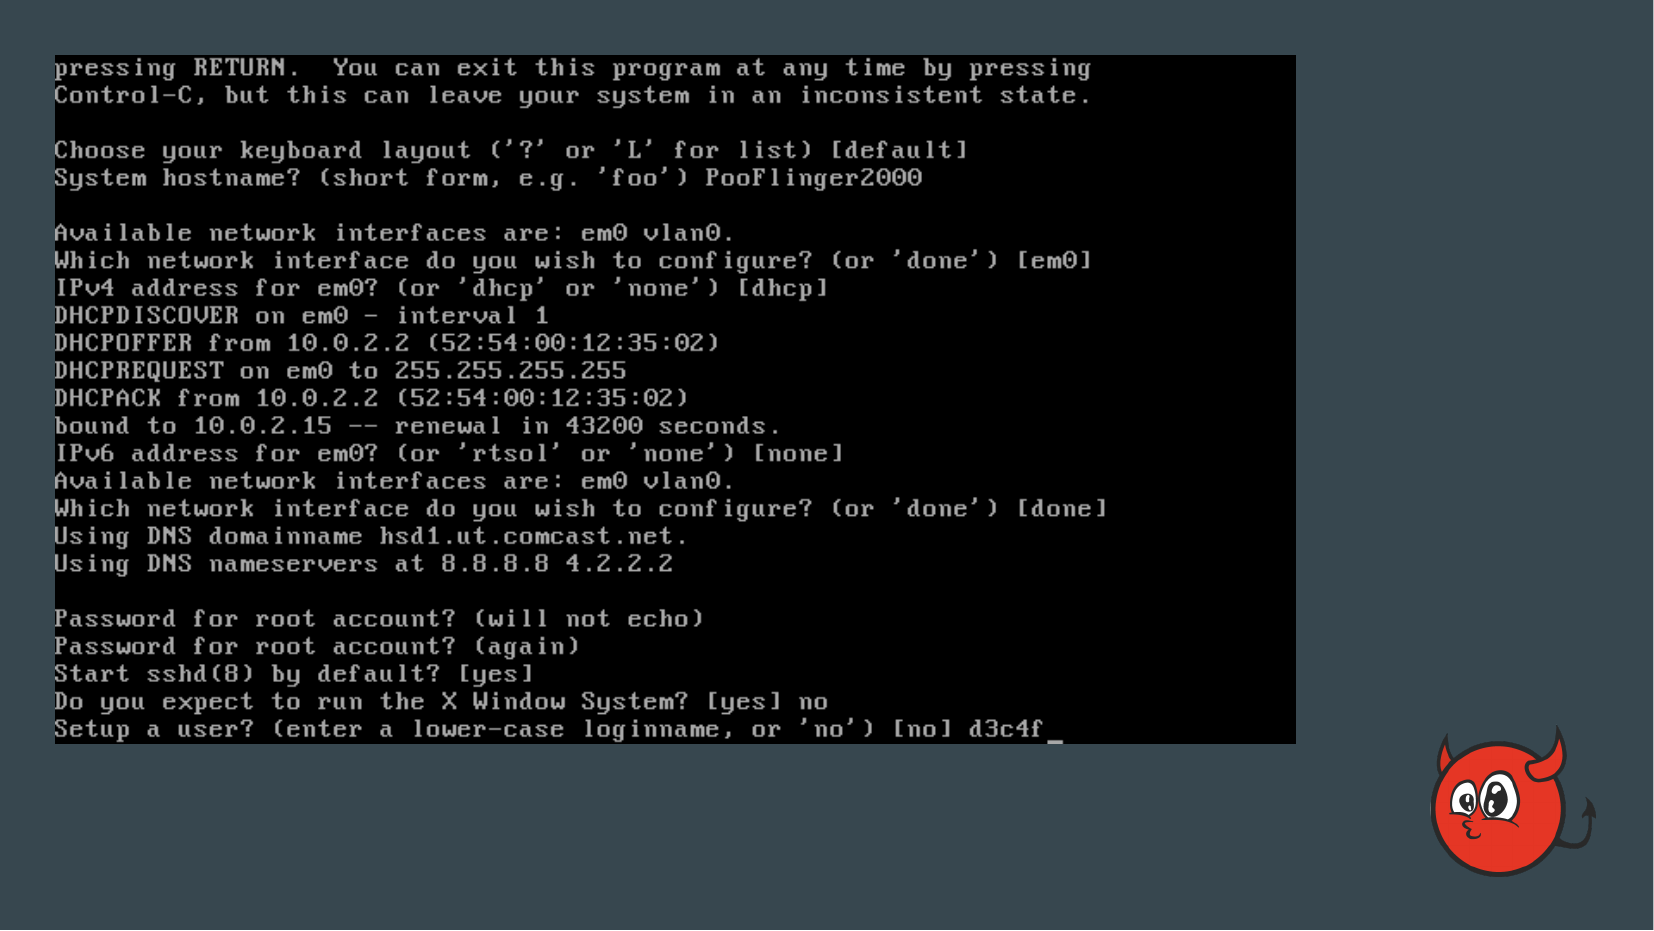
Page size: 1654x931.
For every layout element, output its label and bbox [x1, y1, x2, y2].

picture [55, 55, 1296, 744]
picture [1427, 717, 1598, 888]
